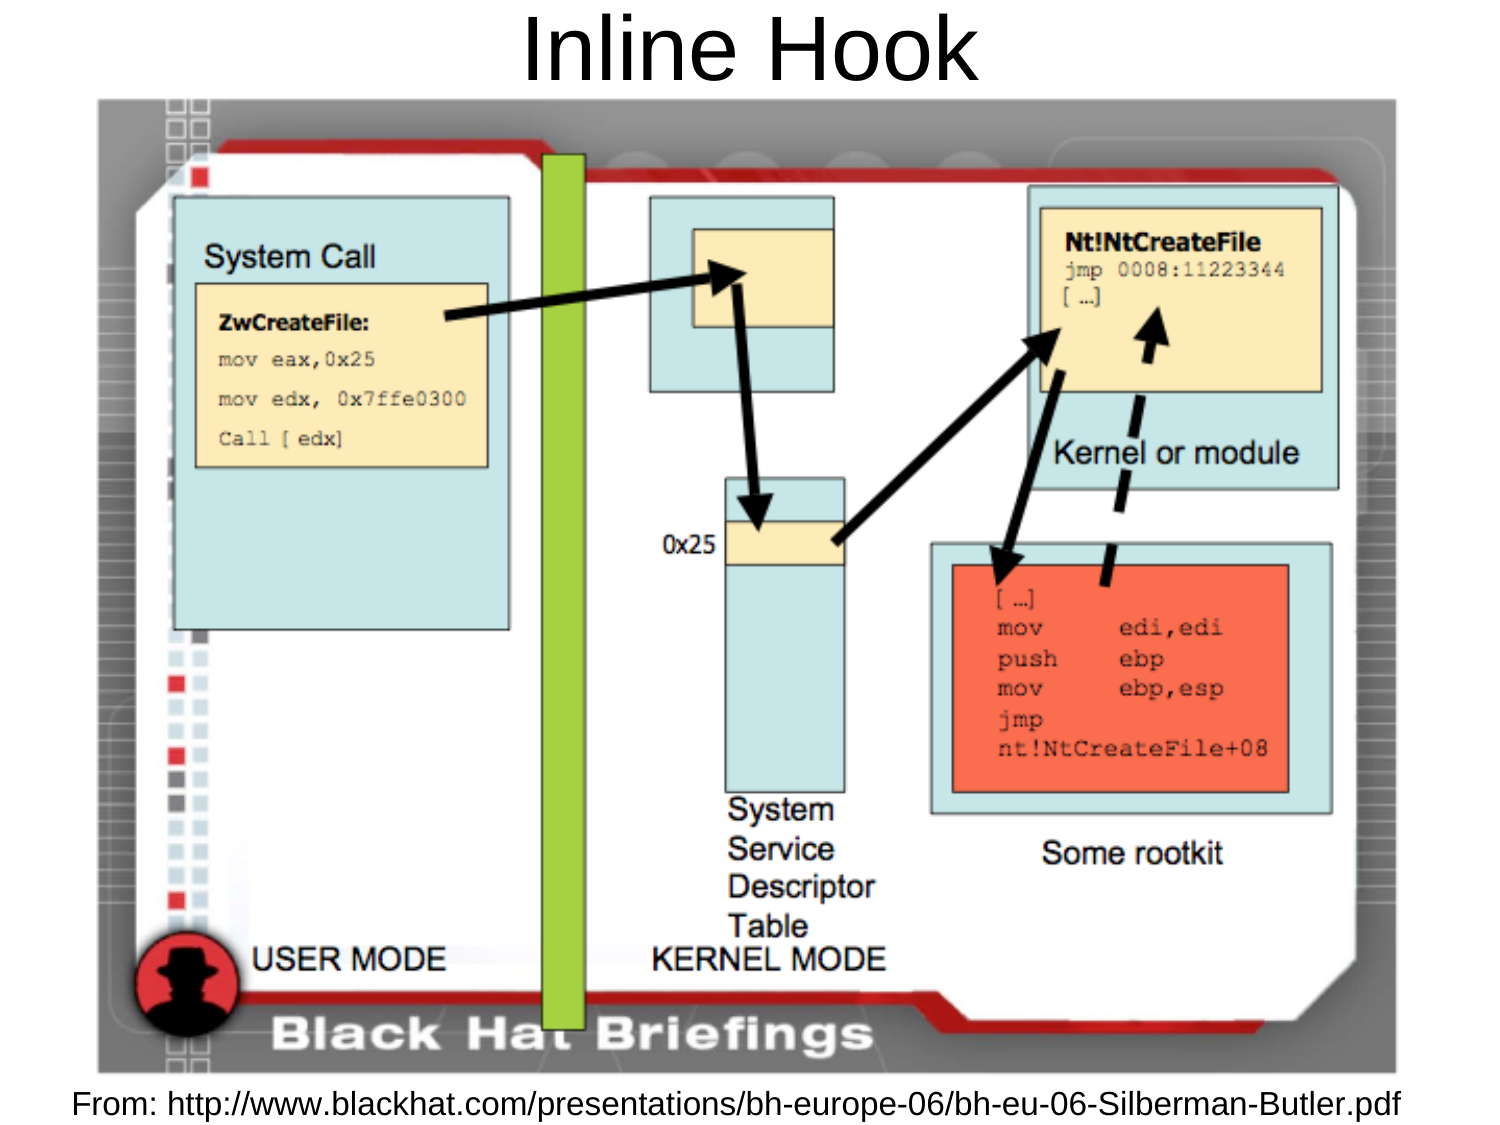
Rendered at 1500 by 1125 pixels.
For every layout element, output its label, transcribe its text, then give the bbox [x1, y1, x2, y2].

picture [89, 87, 1411, 1074]
title Inline Hook [75, 0, 1426, 138]
text_box From: http://www.blackhat.com/presentations/bh-europe-06/bh-eu-06-Silberman-Butler.pdf [56, 1074, 1418, 1125]
